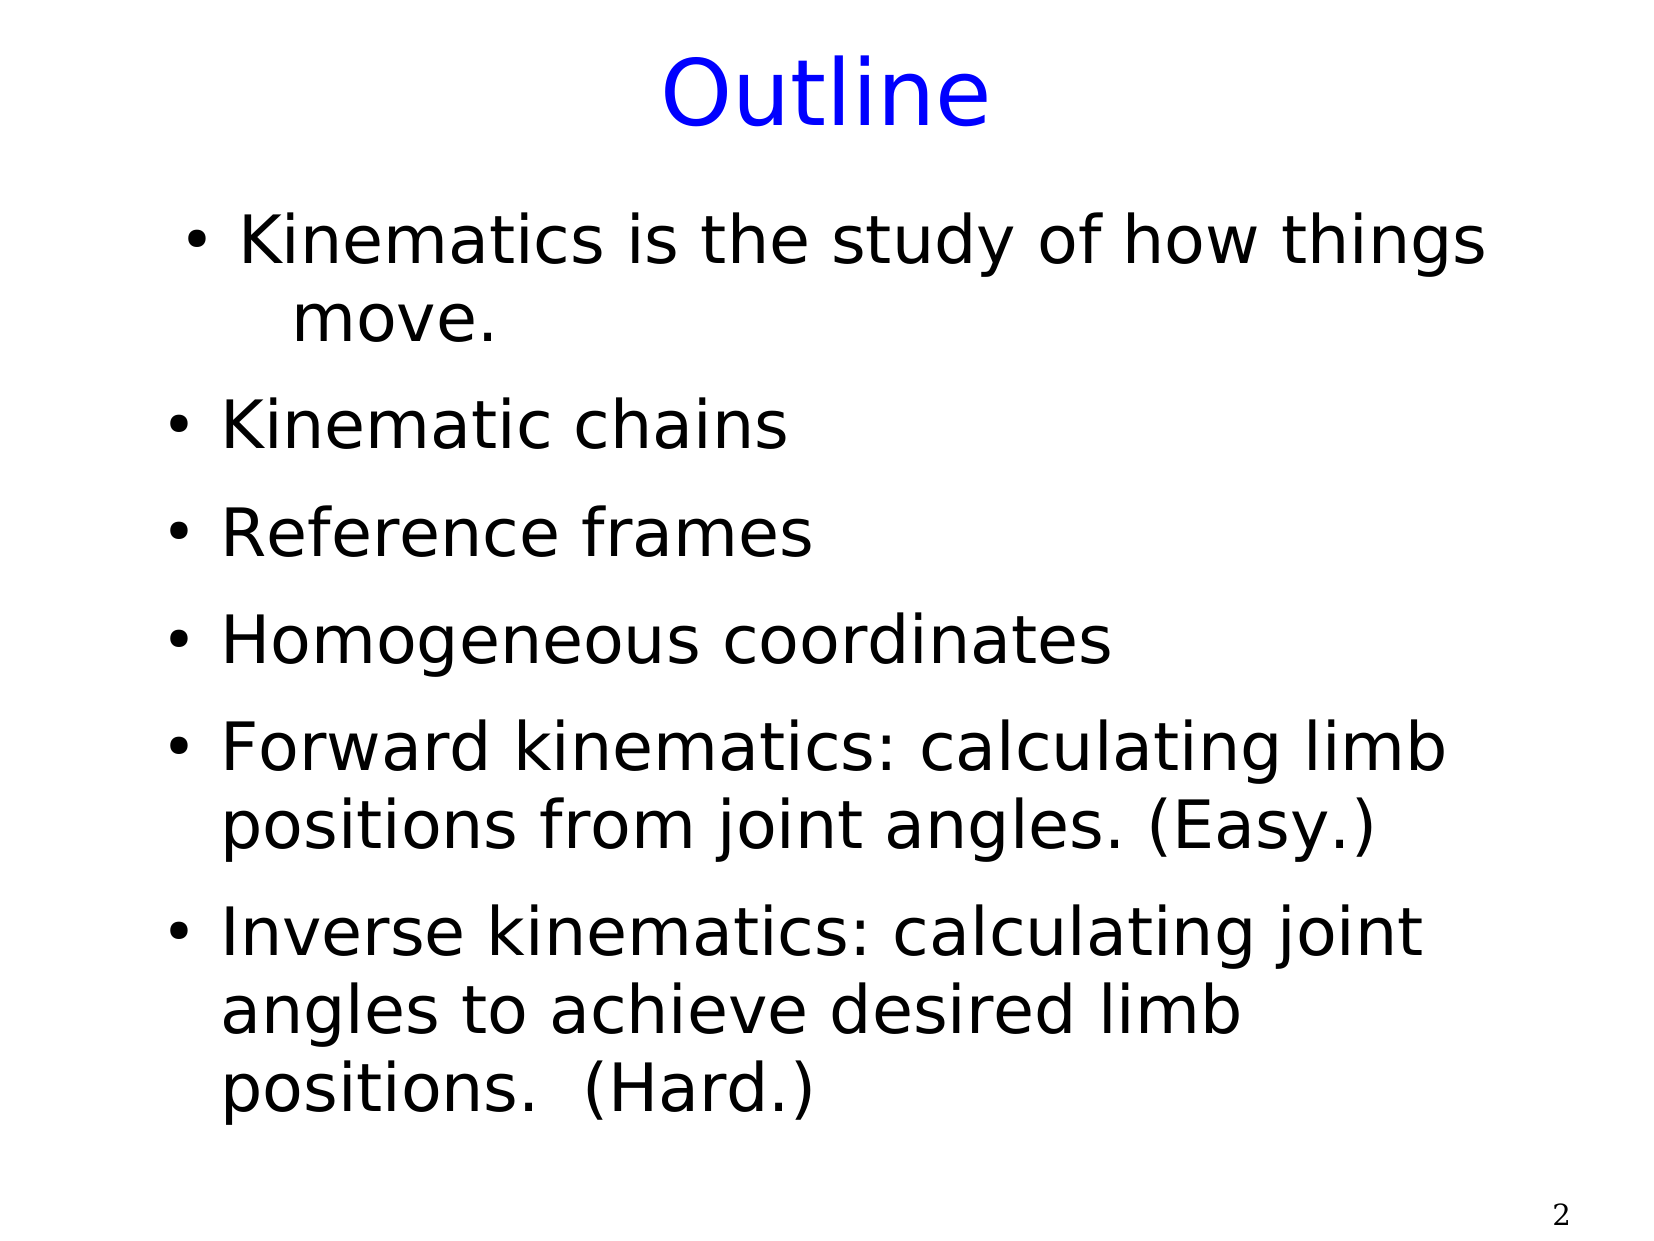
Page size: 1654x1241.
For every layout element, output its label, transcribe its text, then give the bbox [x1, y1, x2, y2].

list Kinematics is the study of how things move. Kinematic chains Reference frames Homogeneous coordinates Forward kinematics: calculating limb positions from joint angles. (Easy.) Inverse kinematics: calculating joint angles to achieve desired limb positions. (Hard.) [149, 201, 1544, 1128]
title Outline [82, 0, 1571, 198]
